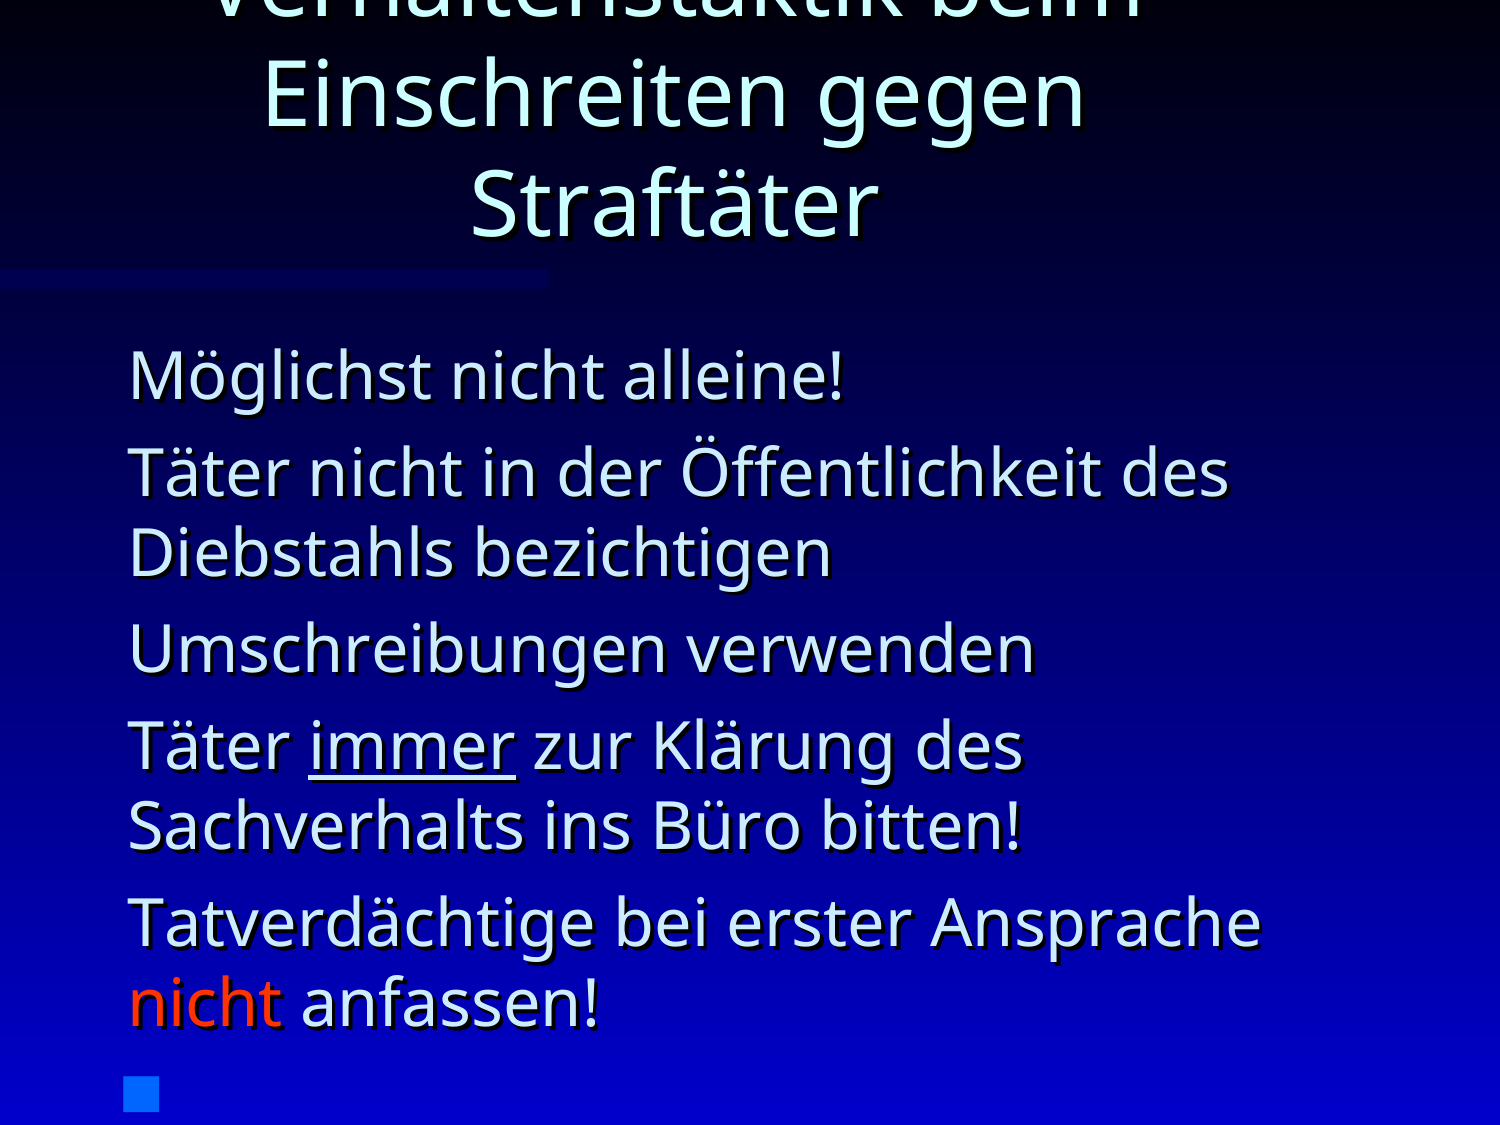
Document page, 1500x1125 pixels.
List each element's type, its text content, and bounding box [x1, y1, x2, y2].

title Verhaltenstaktik beim Einschreiten gegen Straftäter [37, 27, 1313, 263]
list Möglichst nicht alleine! Täter nicht in der Öffentlichkeit des Diebstahls bezichtigen Umschreibungen verwenden Täter immer zur Klärung des Sachverhalts ins Büro bitten! Tatverdächtige bei erster Ansprache nicht anfassen! [112, 324, 1388, 1125]
